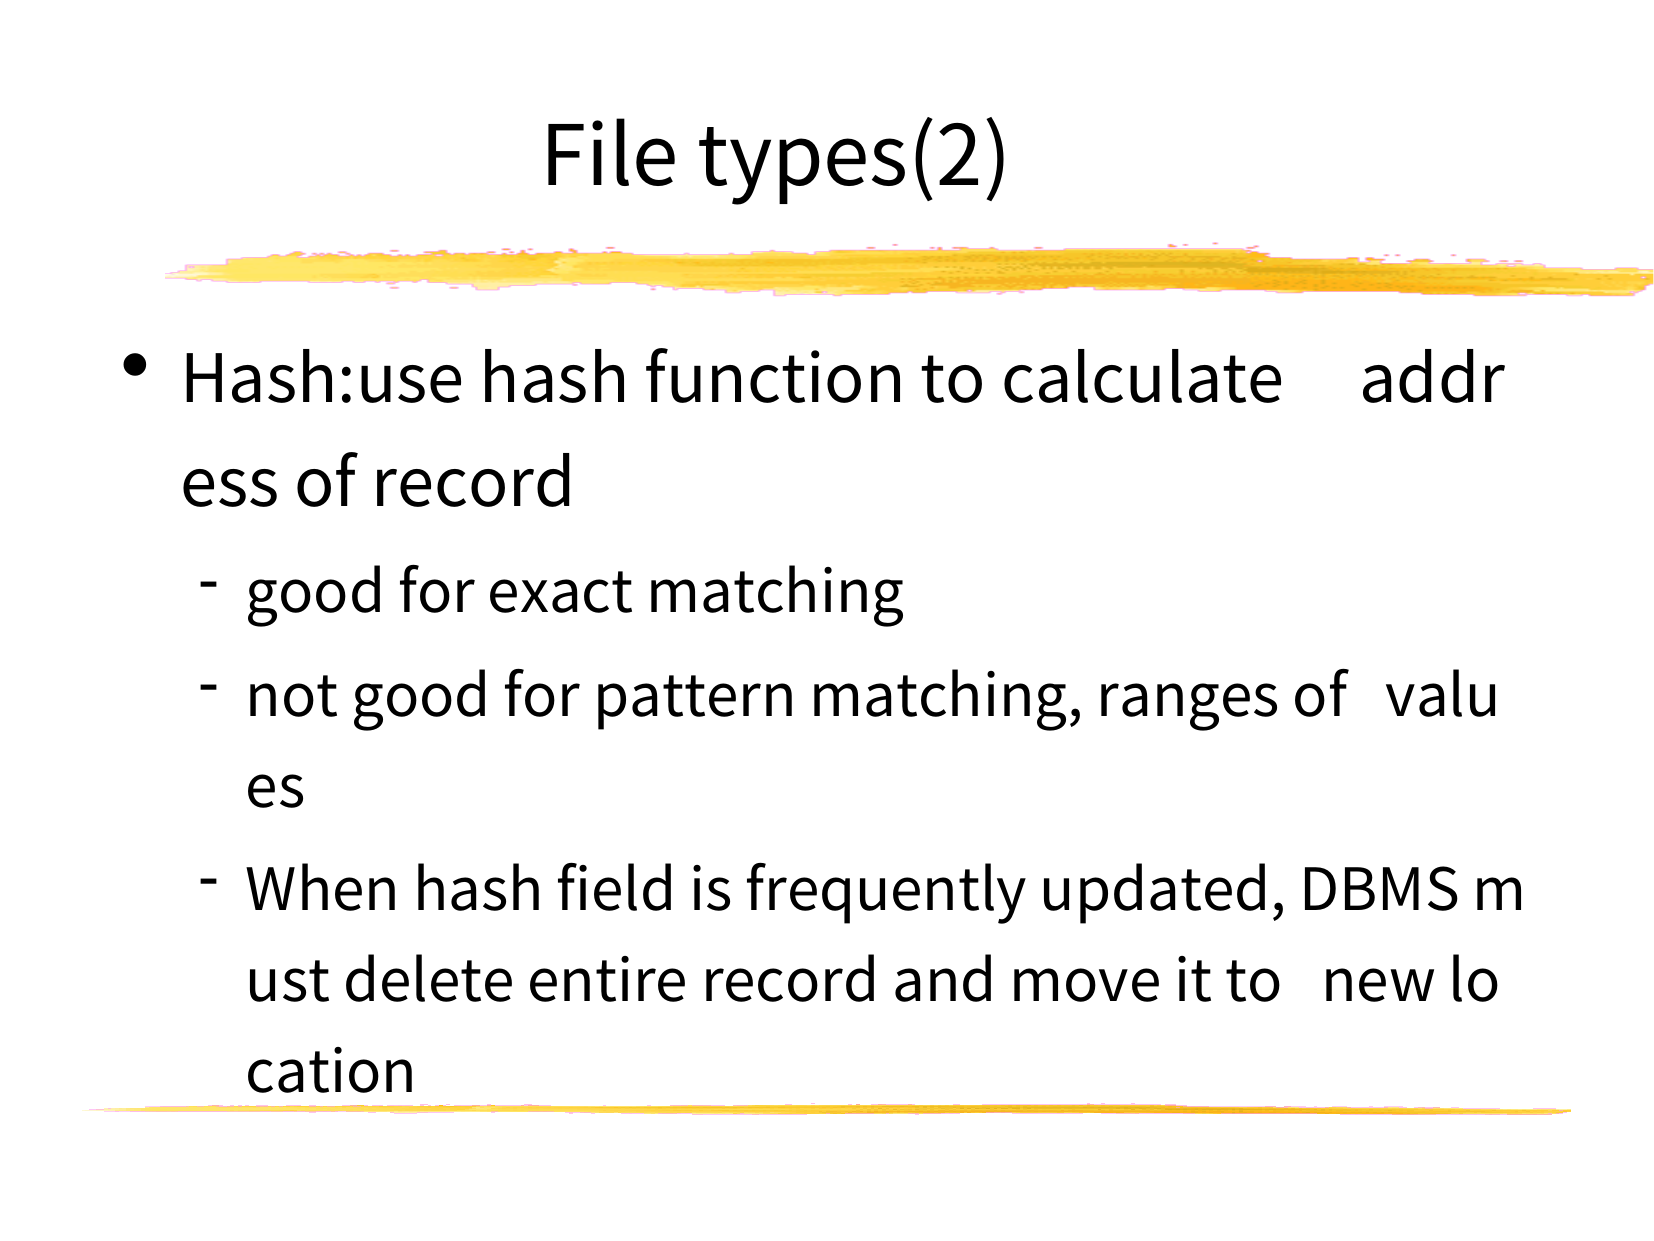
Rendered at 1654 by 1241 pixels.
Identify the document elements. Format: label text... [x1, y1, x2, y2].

picture [165, 237, 1654, 308]
list Hash:use hash function to calculate address of record good for exact matching not good for pattern matching, ranges of values When hash field is frequently updated, DBMS must delete entire record and move it to new location [124, 316, 1530, 1061]
title File types(2) [73, 39, 1479, 249]
picture [82, 1102, 1571, 1117]
